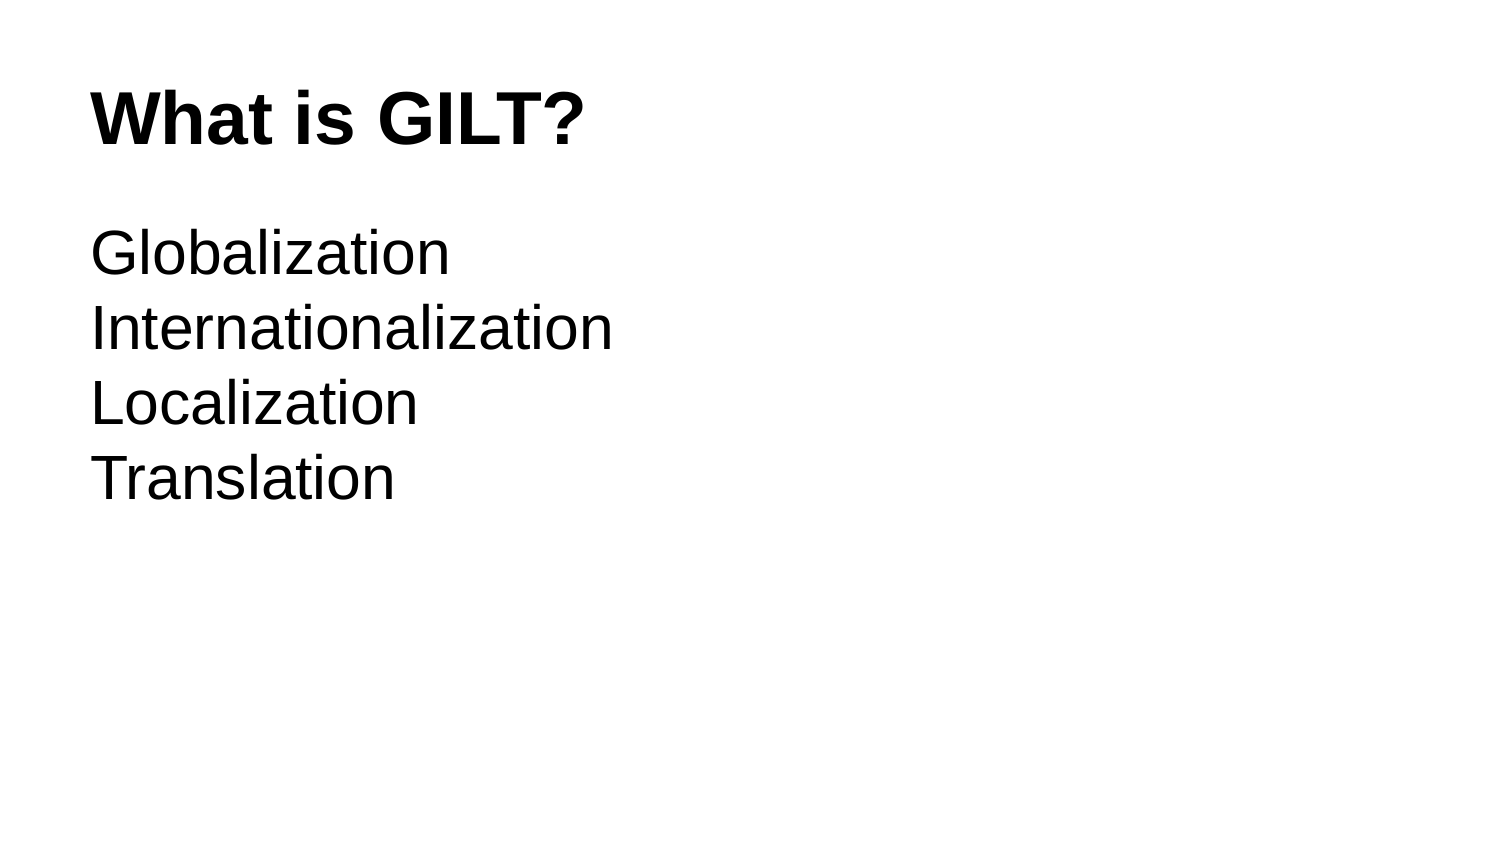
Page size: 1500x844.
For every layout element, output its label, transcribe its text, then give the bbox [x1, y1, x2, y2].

list Globalization Internationalization Localization Translation [75, 196, 1425, 808]
title What is GILT? [75, 33, 1425, 175]
